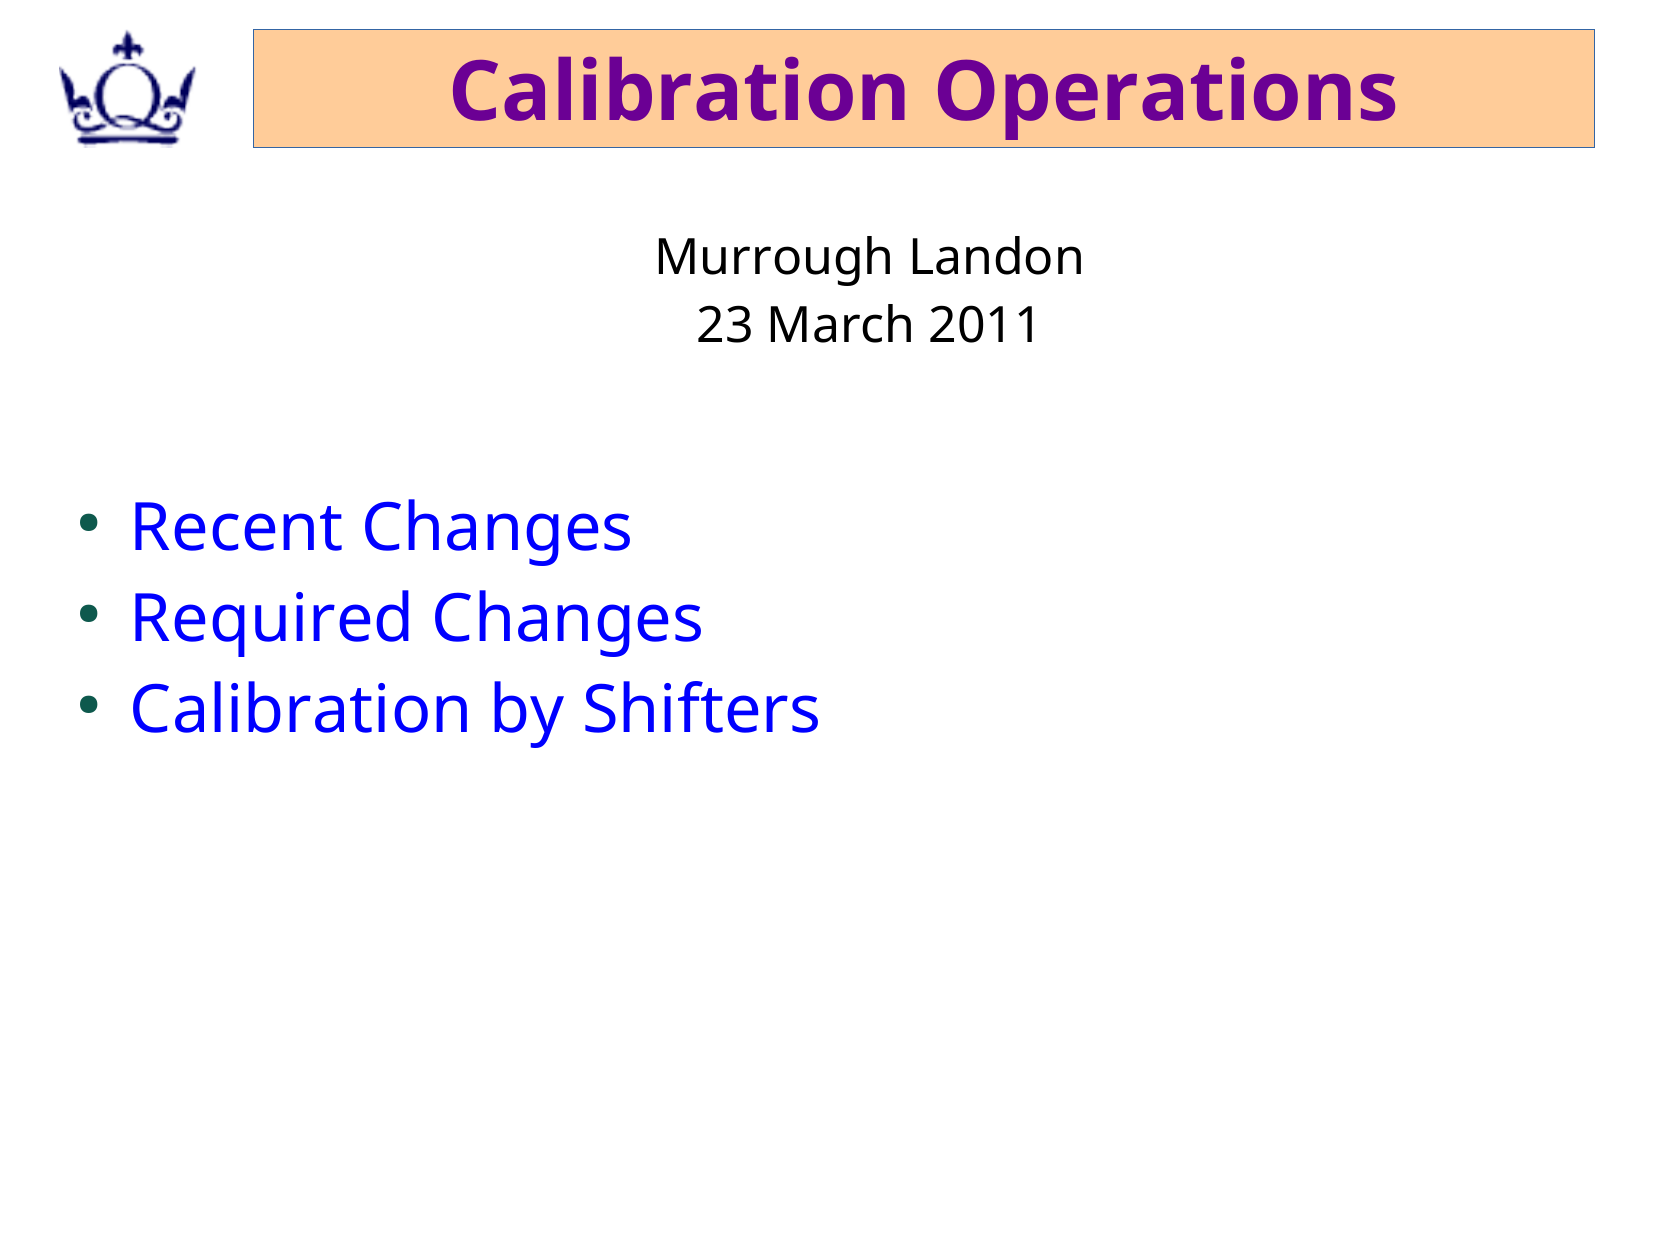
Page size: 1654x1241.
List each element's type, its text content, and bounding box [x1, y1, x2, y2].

picture [59, 29, 200, 148]
text_box Murrough Landon 23 March 2011 [367, 220, 1373, 360]
title Calibration Operations [253, 29, 1595, 148]
list Recent Changes Required Changes Calibration by Shifters [59, 479, 1595, 1127]
